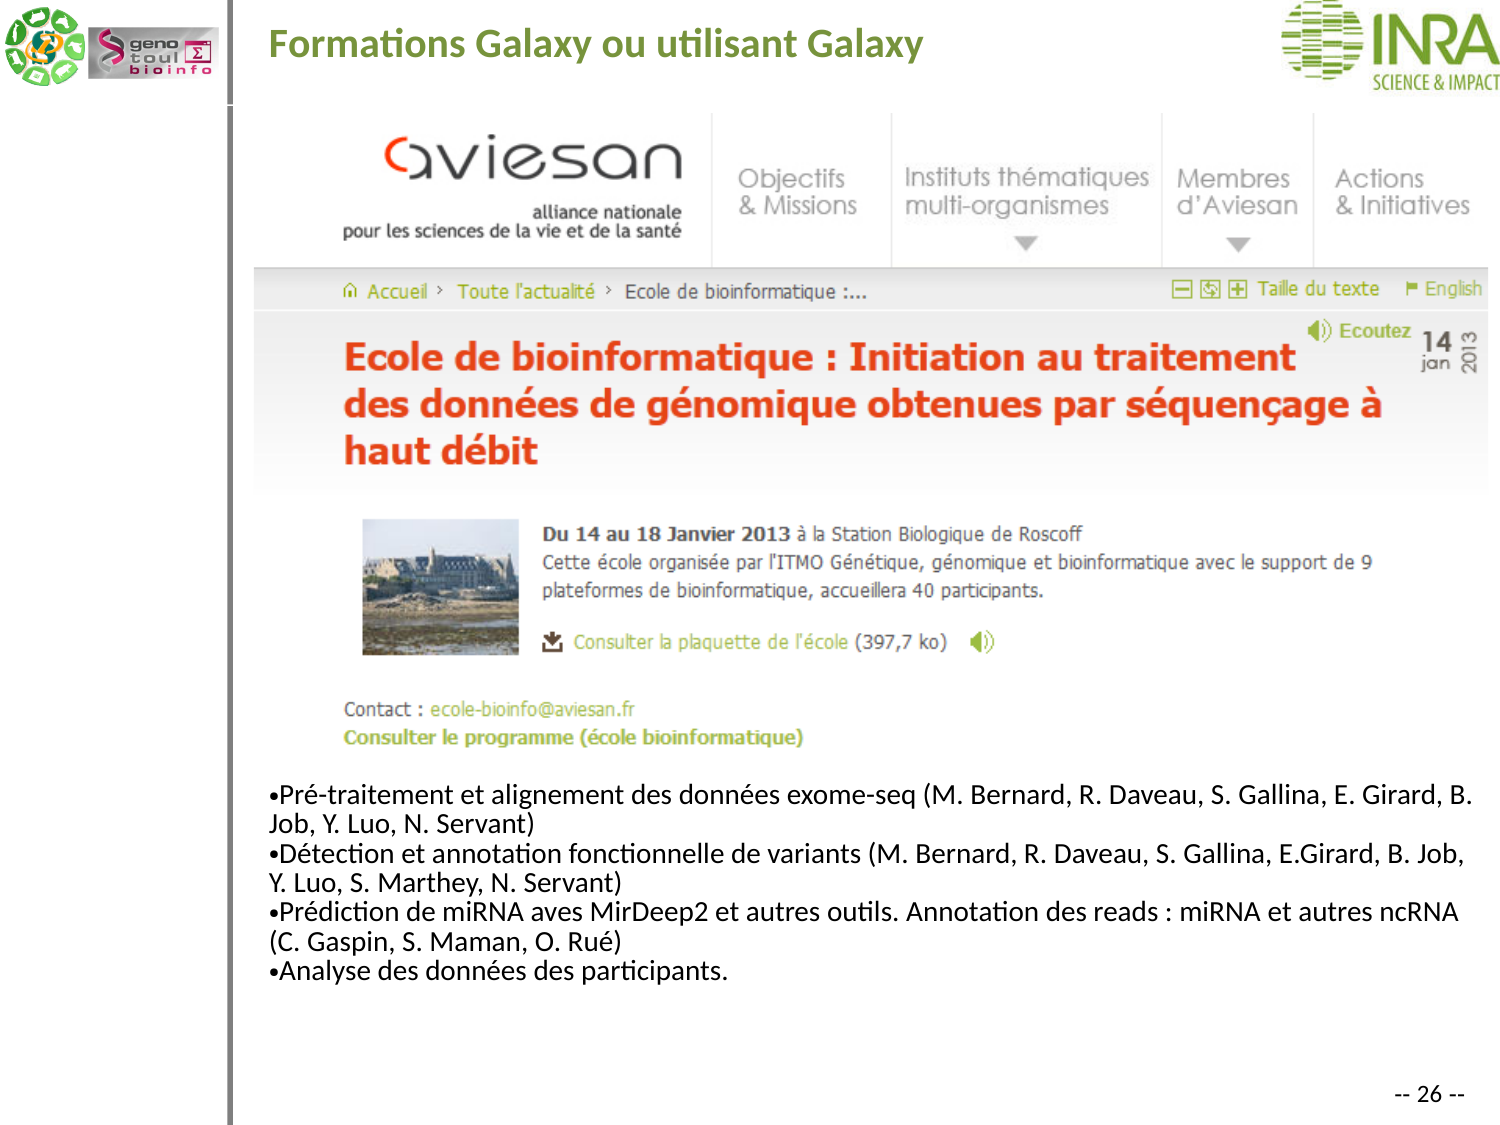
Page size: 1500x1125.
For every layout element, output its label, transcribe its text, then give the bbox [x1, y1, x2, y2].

text_box Pré-traitement et alignement des données exome-seq (M. Bernard, R. Daveau, S. Gallina, E. Girard, B. Job, Y. Luo, N. Servant) Détection et annotation fonctionnelle de variants (M. Bernard, R. Daveau, S. Gallina, E.Girard, B. Job, Y. Luo, S. Marthey, N. Servant) Prédiction de miRNA aves MirDeep2 et autres outils. Annotation des reads : miRNA et autres ncRNA (C. Gaspin, S. Maman, O. Rué) Analyse des données des participants. [253, 775, 1500, 1042]
text_box Formations Galaxy ou utilisant Galaxy [253, 19, 1270, 86]
picture [253, 113, 1489, 764]
